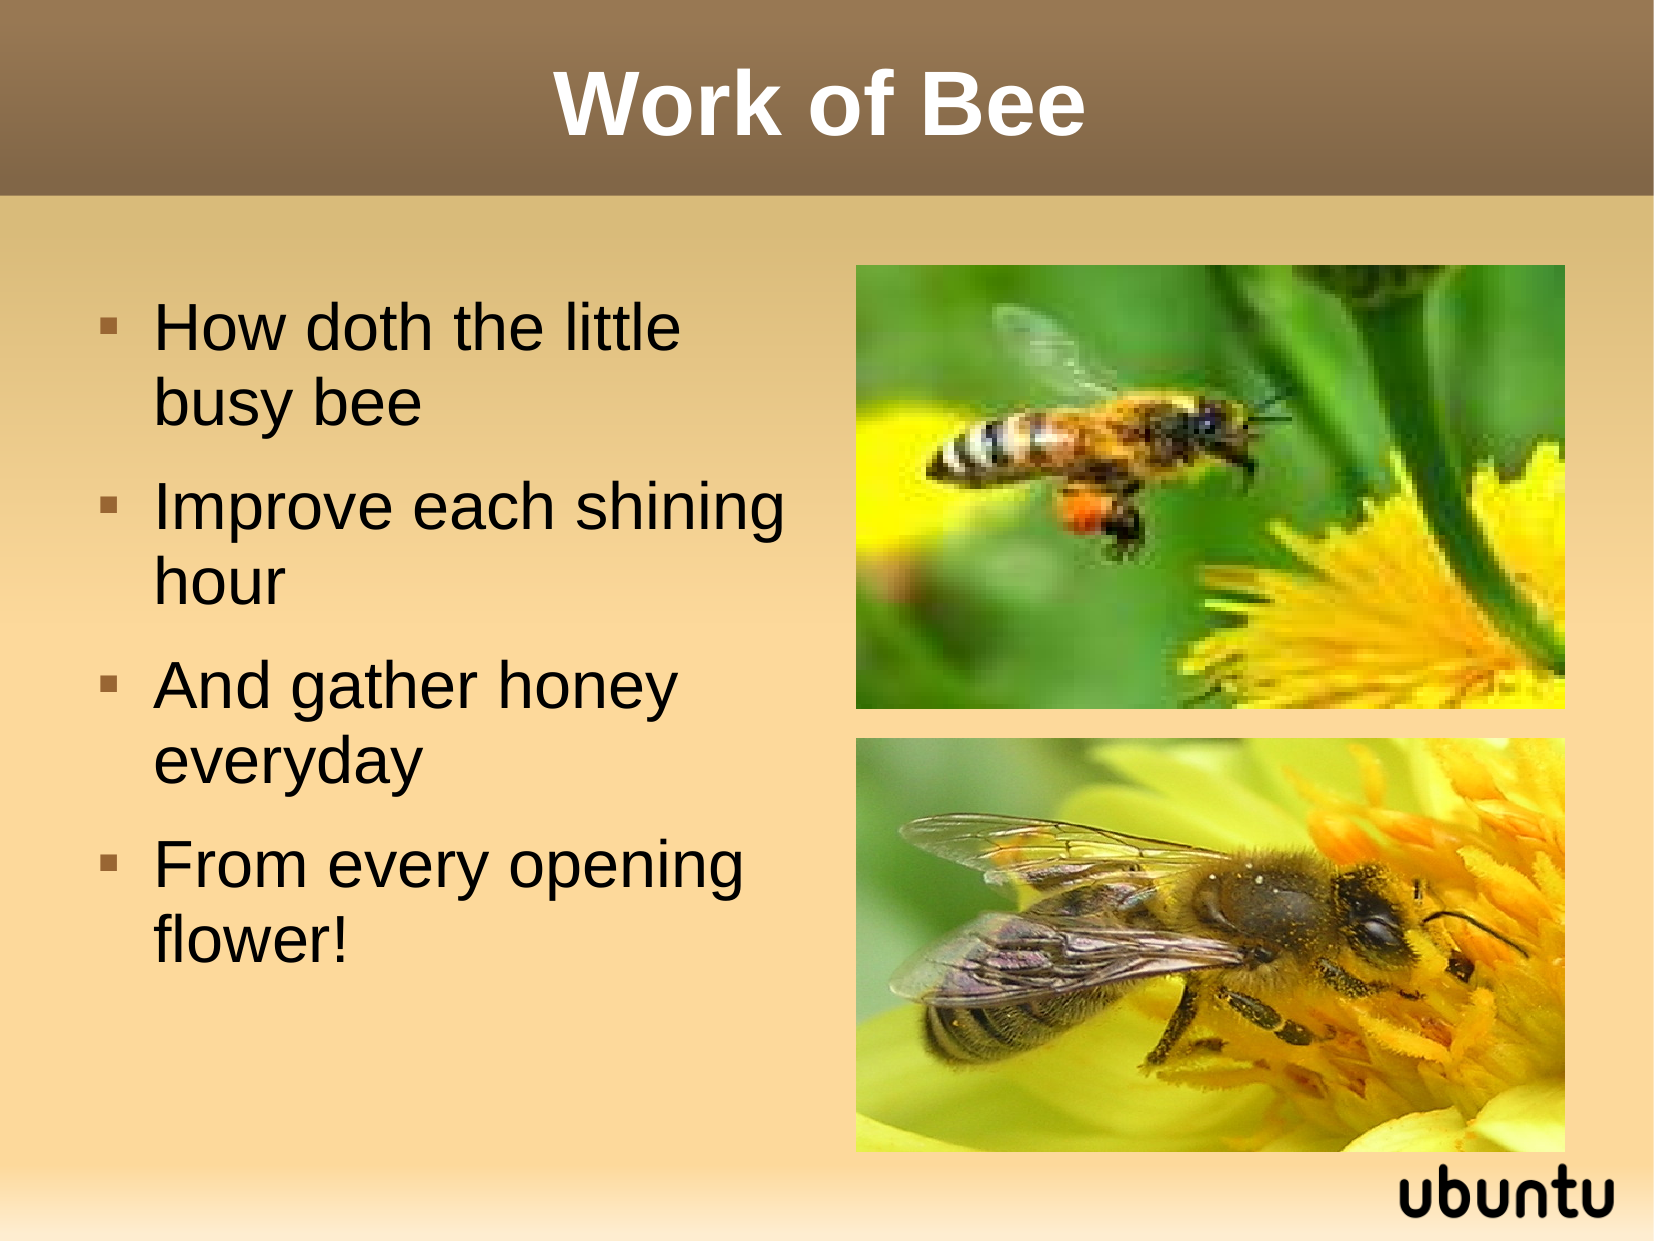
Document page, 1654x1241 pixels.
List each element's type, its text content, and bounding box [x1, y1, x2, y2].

picture [0, 0, 1654, 1241]
title Work of Bee [76, 0, 1565, 208]
list How doth the little busy bee Improve each shining hour And gather honey everyday From every opening flower! [82, 290, 809, 1094]
text_box [823, 595, 1565, 1063]
